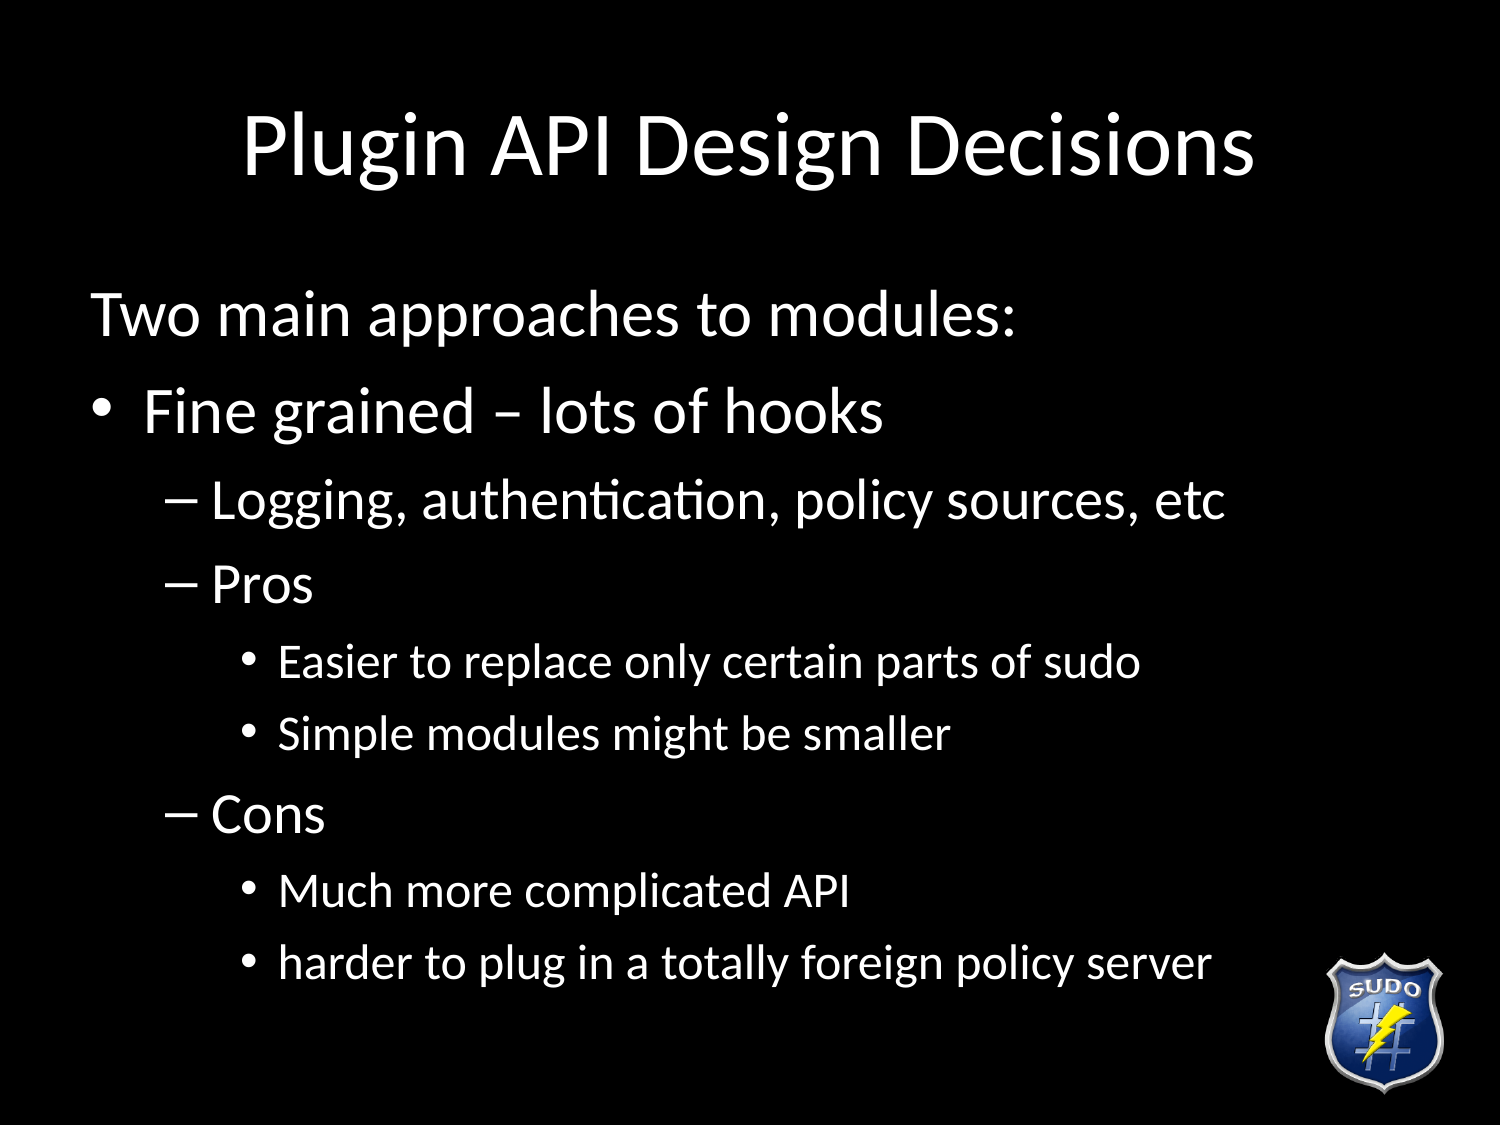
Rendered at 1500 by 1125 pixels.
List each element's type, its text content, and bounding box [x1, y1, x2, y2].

title Plugin API Design Decisions [75, 45, 1426, 233]
list Two main approaches to modules: Fine grained – lots of hooks Logging, authentication, policy sources, etc Pros Easier to replace only certain parts of sudo Simple modules might be smaller Cons Much more complicated API harder to plug in a totally foreign policy server [75, 262, 1426, 1005]
picture [1315, 949, 1453, 1103]
